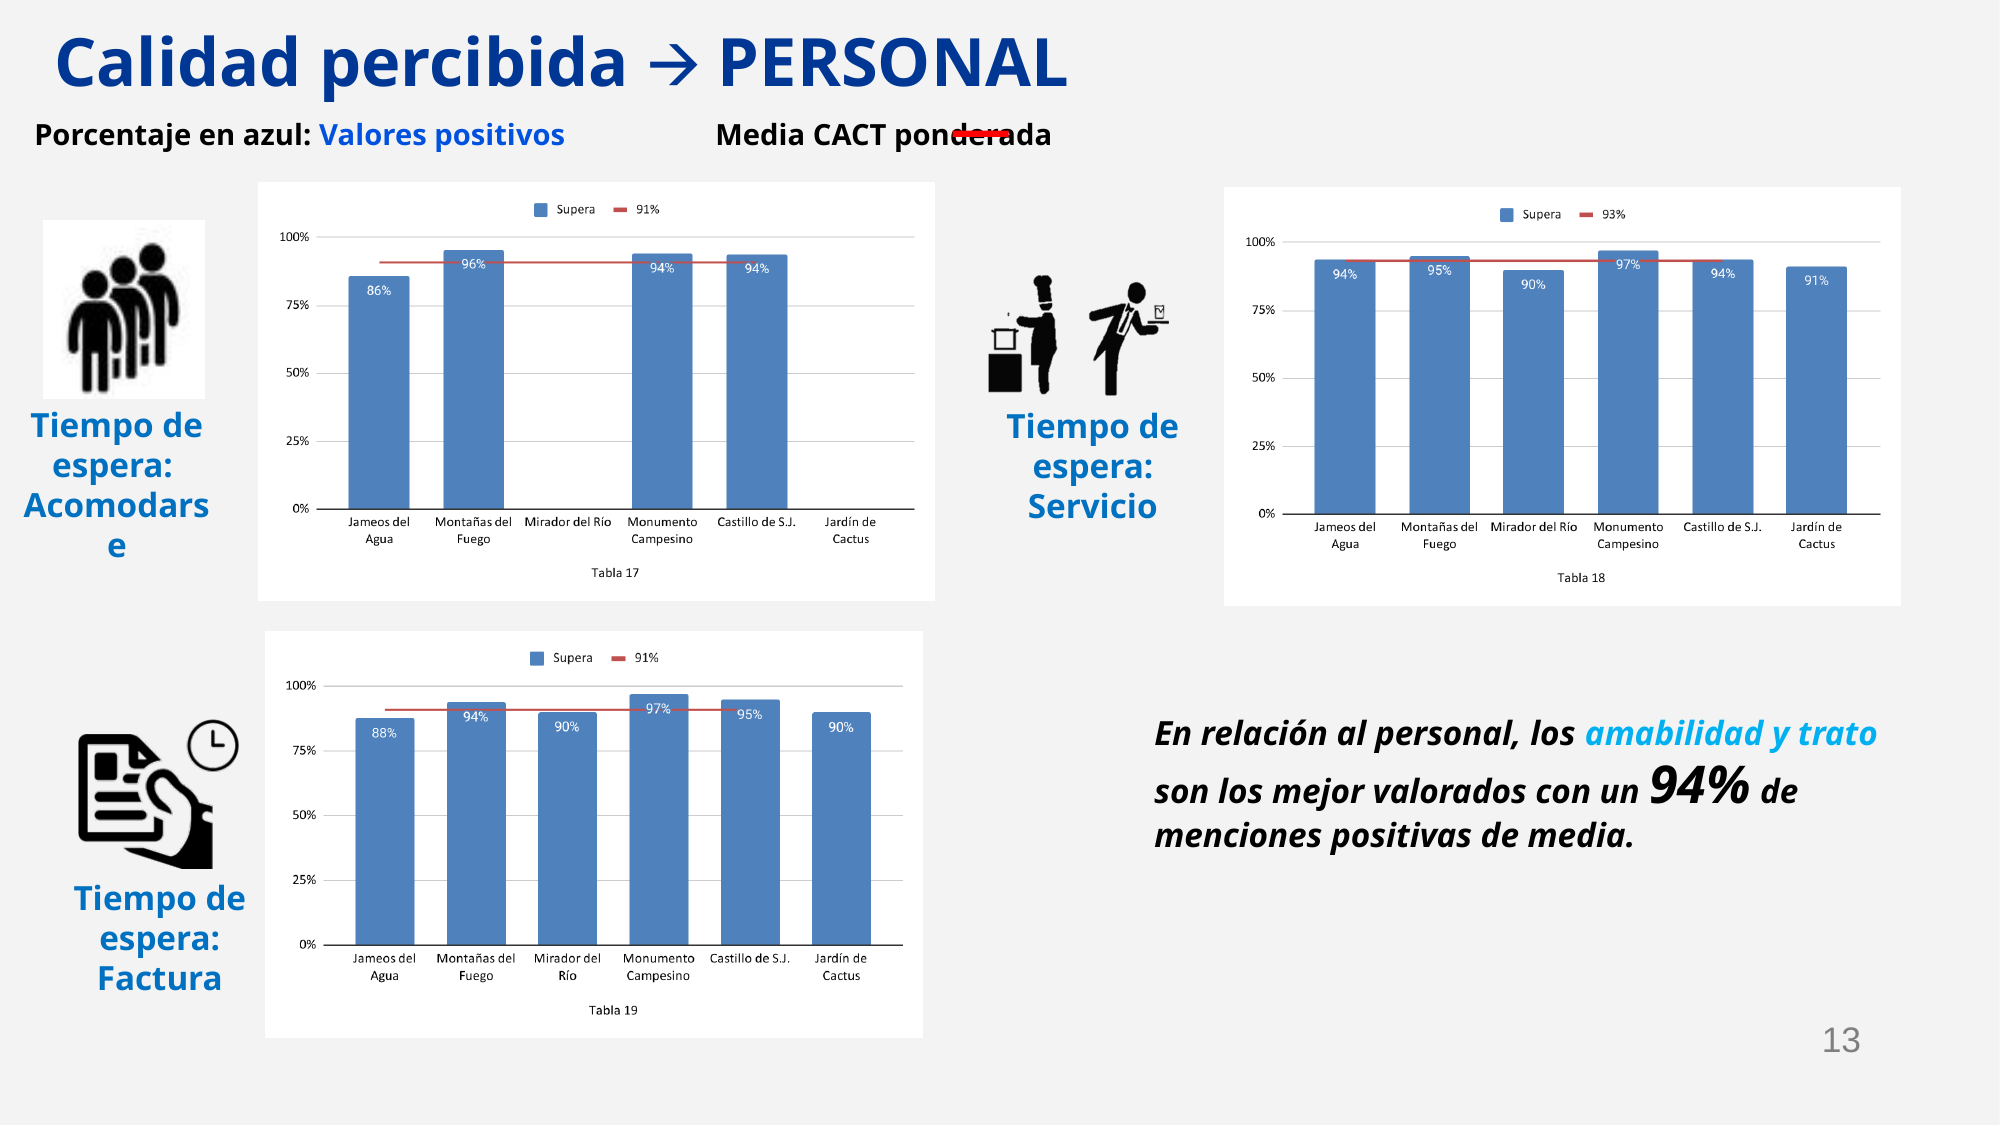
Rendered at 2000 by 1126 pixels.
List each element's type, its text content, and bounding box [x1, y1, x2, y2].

picture [43, 220, 206, 399]
text_box En relación al personal, los amabilidad y trato son los mejor valorados con un 94% de menciones positivas de media. [1139, 704, 1912, 801]
picture [1224, 187, 1901, 606]
text_box Porcentaje en azul: Valores positivos Media CACT ponderada [19, 109, 1988, 158]
slide_number 1 [1412, 1008, 1880, 1069]
text_box Tiempo de espera: Acomodarse [0, 397, 234, 534]
picture [976, 268, 1174, 410]
text_box Tiempo de espera: Servicio [976, 398, 1210, 535]
picture [258, 182, 935, 601]
text_box Tiempo de espera: Factura [42, 869, 265, 1006]
text_box Calidad percibida 🡪 PERSONAL [54, 0, 1225, 109]
picture [265, 631, 923, 1038]
picture [78, 716, 240, 869]
